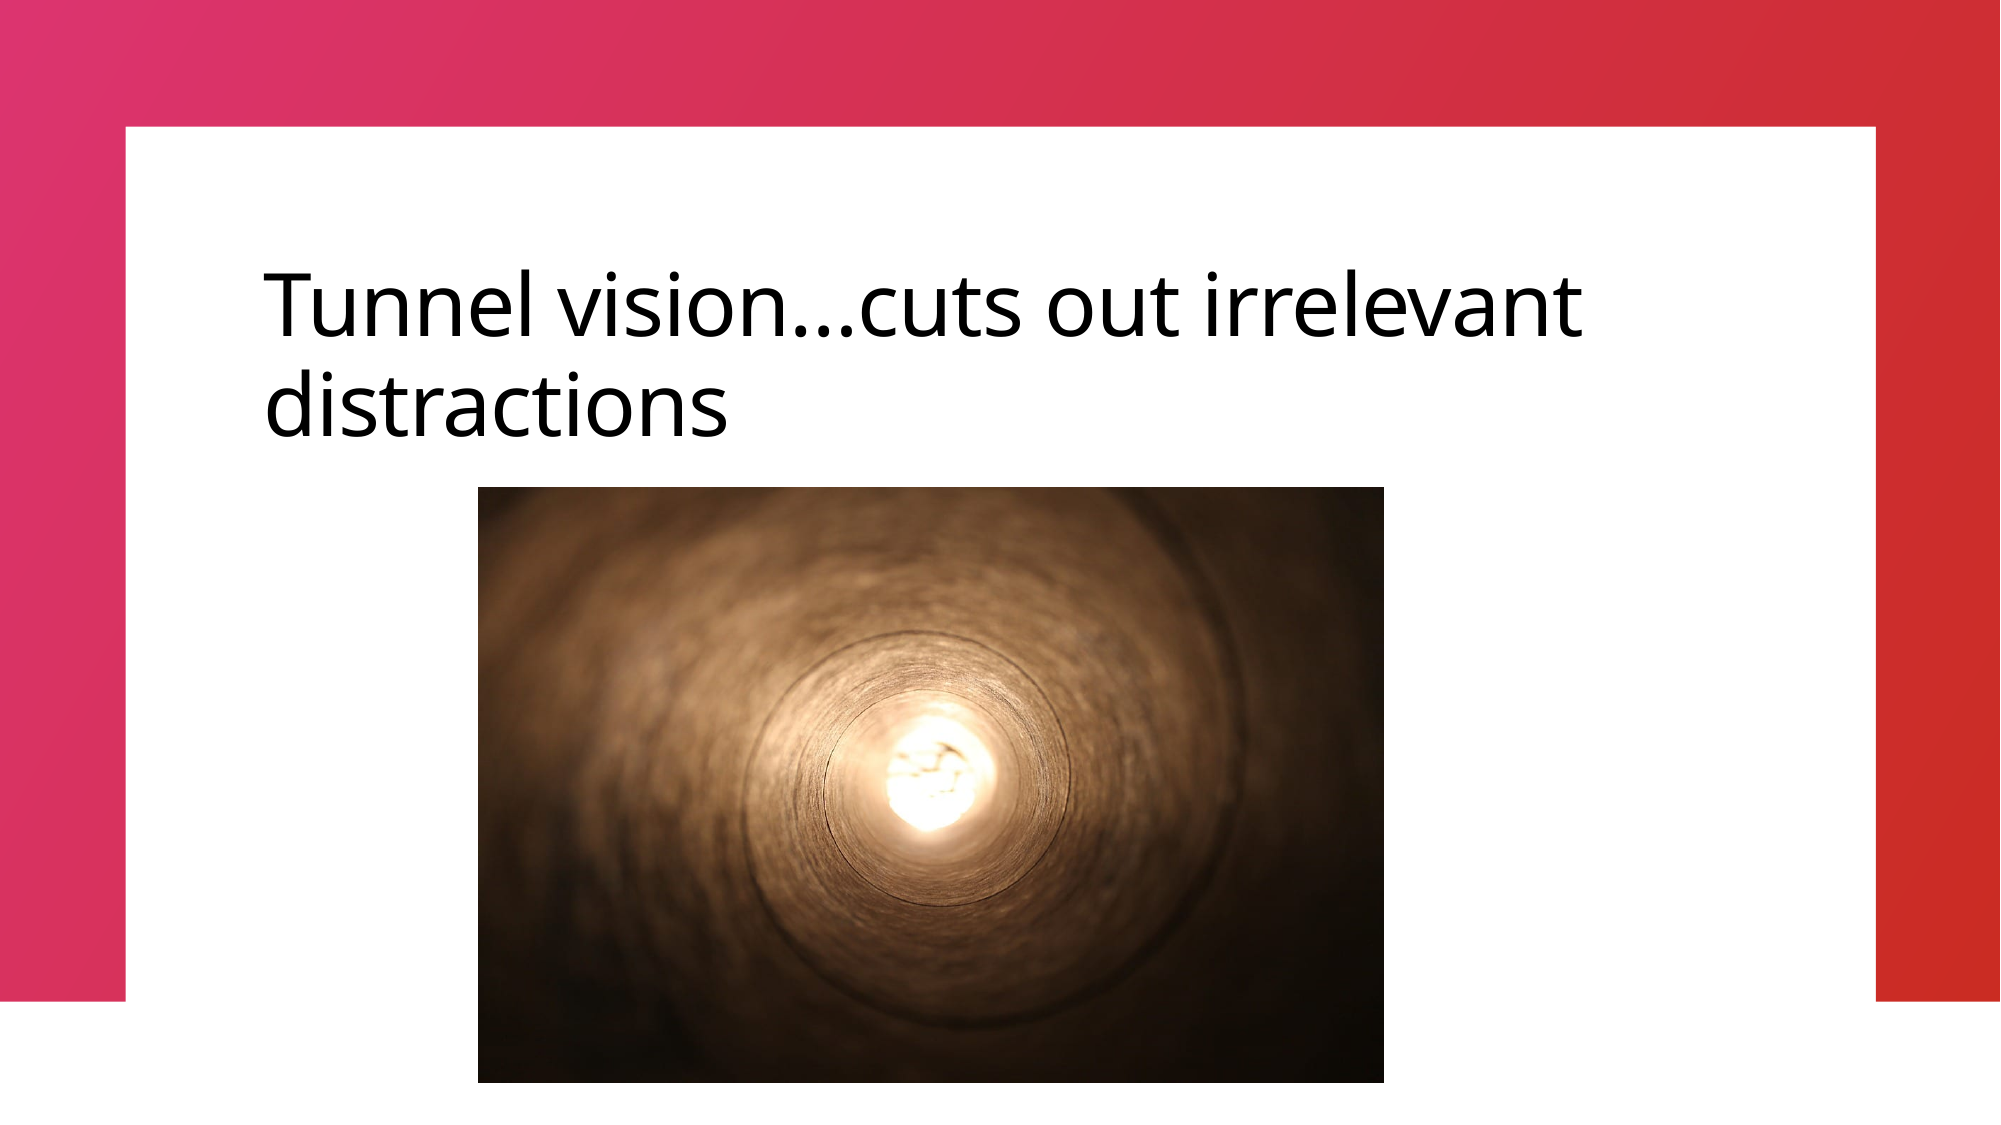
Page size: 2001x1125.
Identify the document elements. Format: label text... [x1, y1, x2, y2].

picture [478, 487, 1384, 1083]
title Tunnel vision…cuts out irrelevant distractions [248, 248, 1749, 470]
